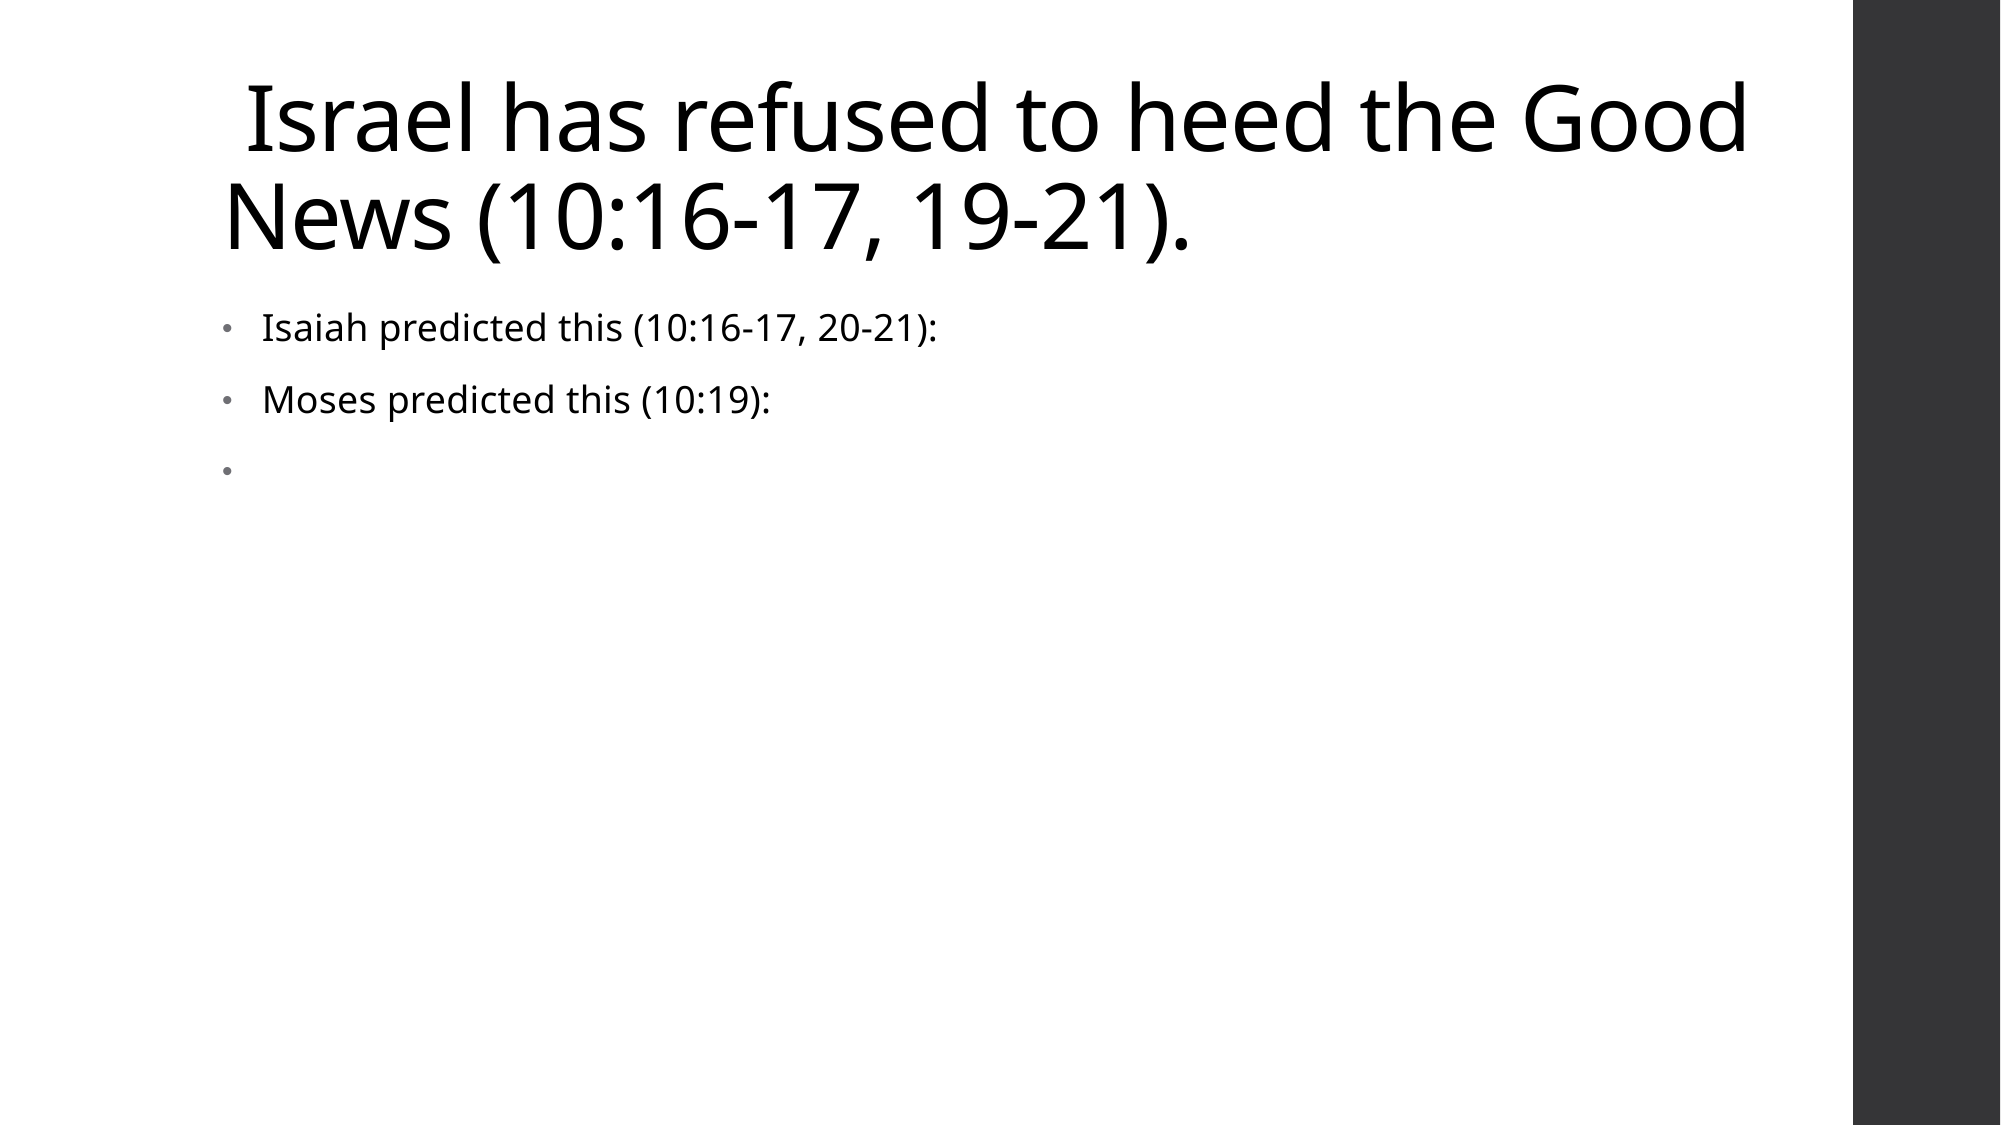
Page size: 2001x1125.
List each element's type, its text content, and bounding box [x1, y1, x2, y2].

title Israel has refused to heed the Good News (10:16-17, 19-21). [206, 60, 1797, 278]
list Isaiah predicted this (10:16-17, 20-21): Moses predicted this (10:19): [206, 299, 1617, 1014]
